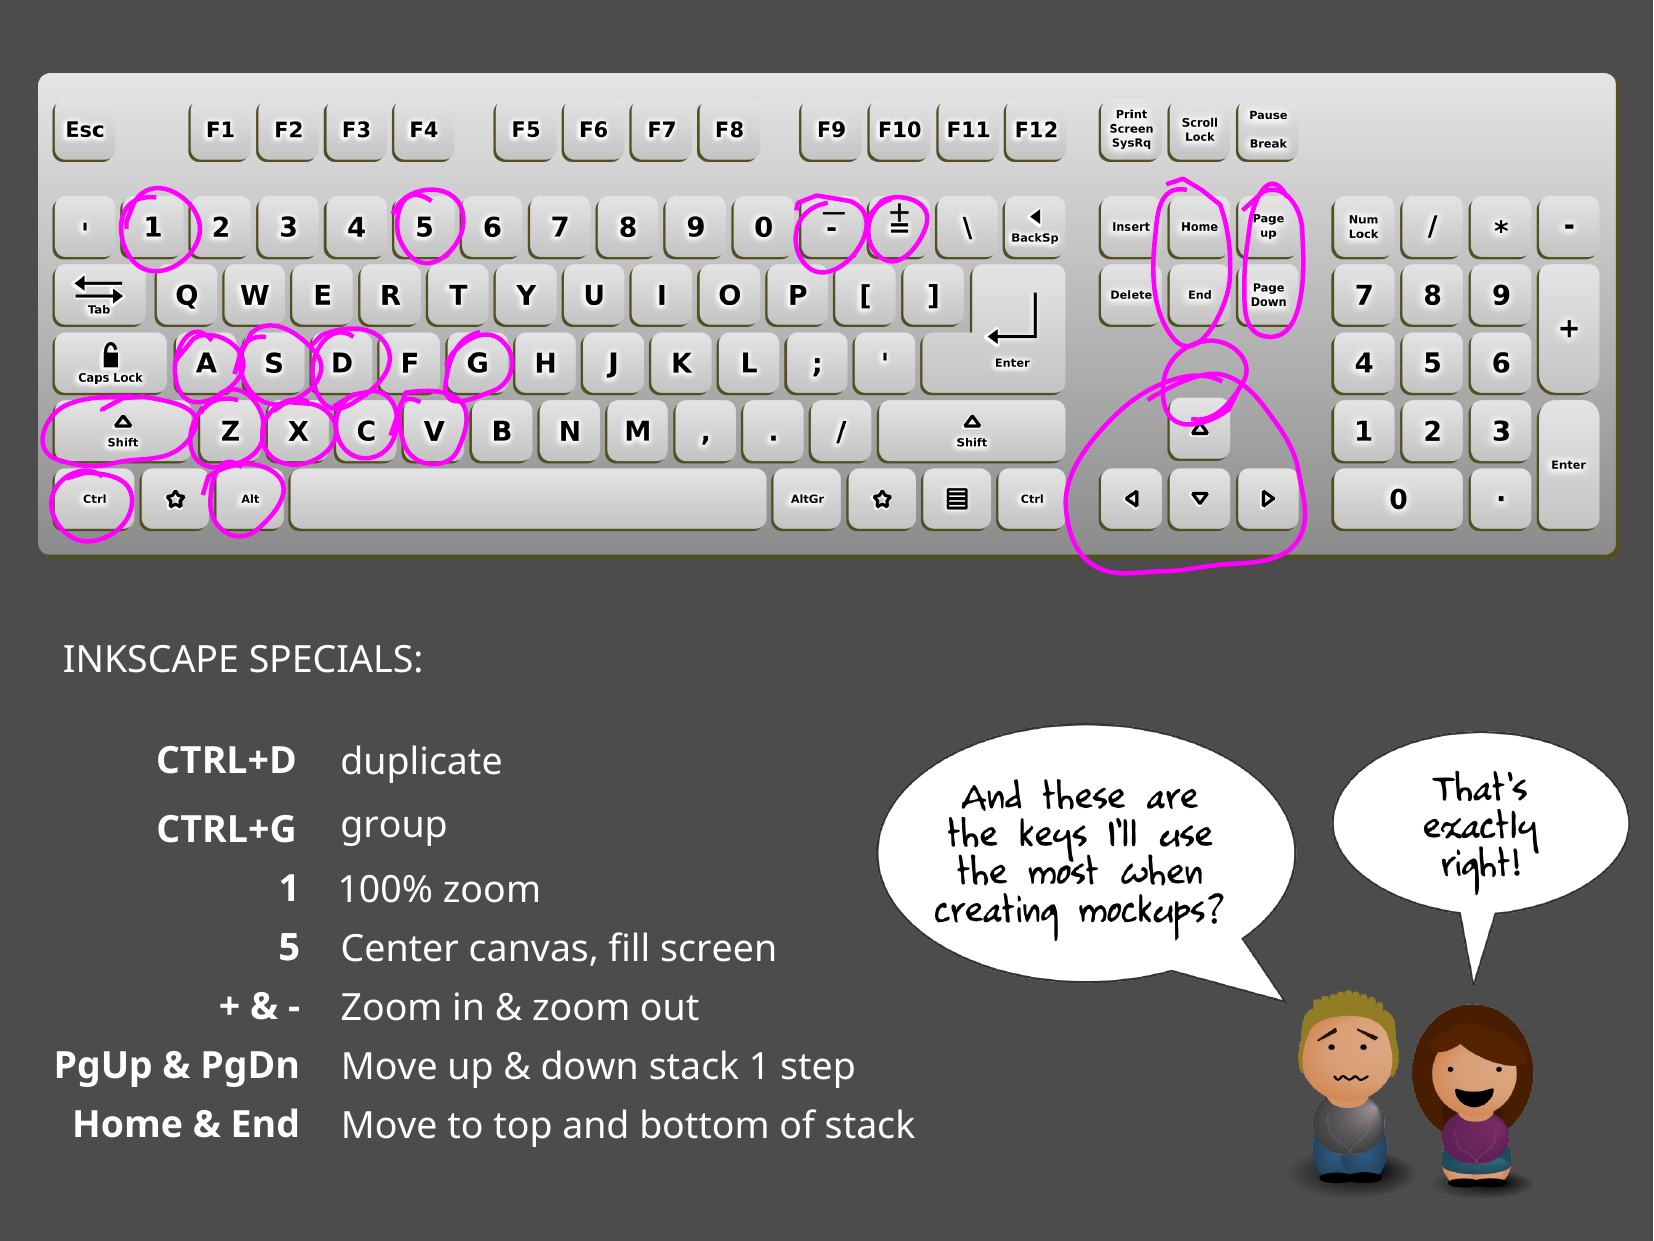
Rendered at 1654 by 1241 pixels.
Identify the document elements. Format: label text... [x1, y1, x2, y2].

title Zoom in & zoom out [340, 964, 904, 1023]
picture [1167, 343, 1244, 379]
title 100% zoom [337, 846, 901, 938]
picture [1166, 378, 1238, 422]
picture [38, 73, 1620, 559]
picture [1068, 388, 1302, 559]
text_box + [873, 183, 926, 241]
picture [876, 723, 1630, 1199]
title PgUp & PgDn [37, 1022, 301, 1113]
title 1 [69, 844, 301, 904]
title group [340, 794, 904, 873]
title Home & End [69, 1081, 301, 1173]
title Move to top and bottom of stack [340, 1082, 1051, 1174]
text_box _ [808, 166, 860, 224]
title Move up & down stack 1 step [340, 1023, 904, 1082]
title duplicate [340, 734, 904, 794]
title + & - [69, 995, 301, 1022]
title CTRL+D [65, 732, 297, 794]
title 5 [69, 904, 301, 995]
title CTRL+G [65, 794, 297, 877]
title INKSCAPE SPECIALS: [62, 616, 626, 707]
title Center canvas, fill screen [340, 905, 904, 964]
